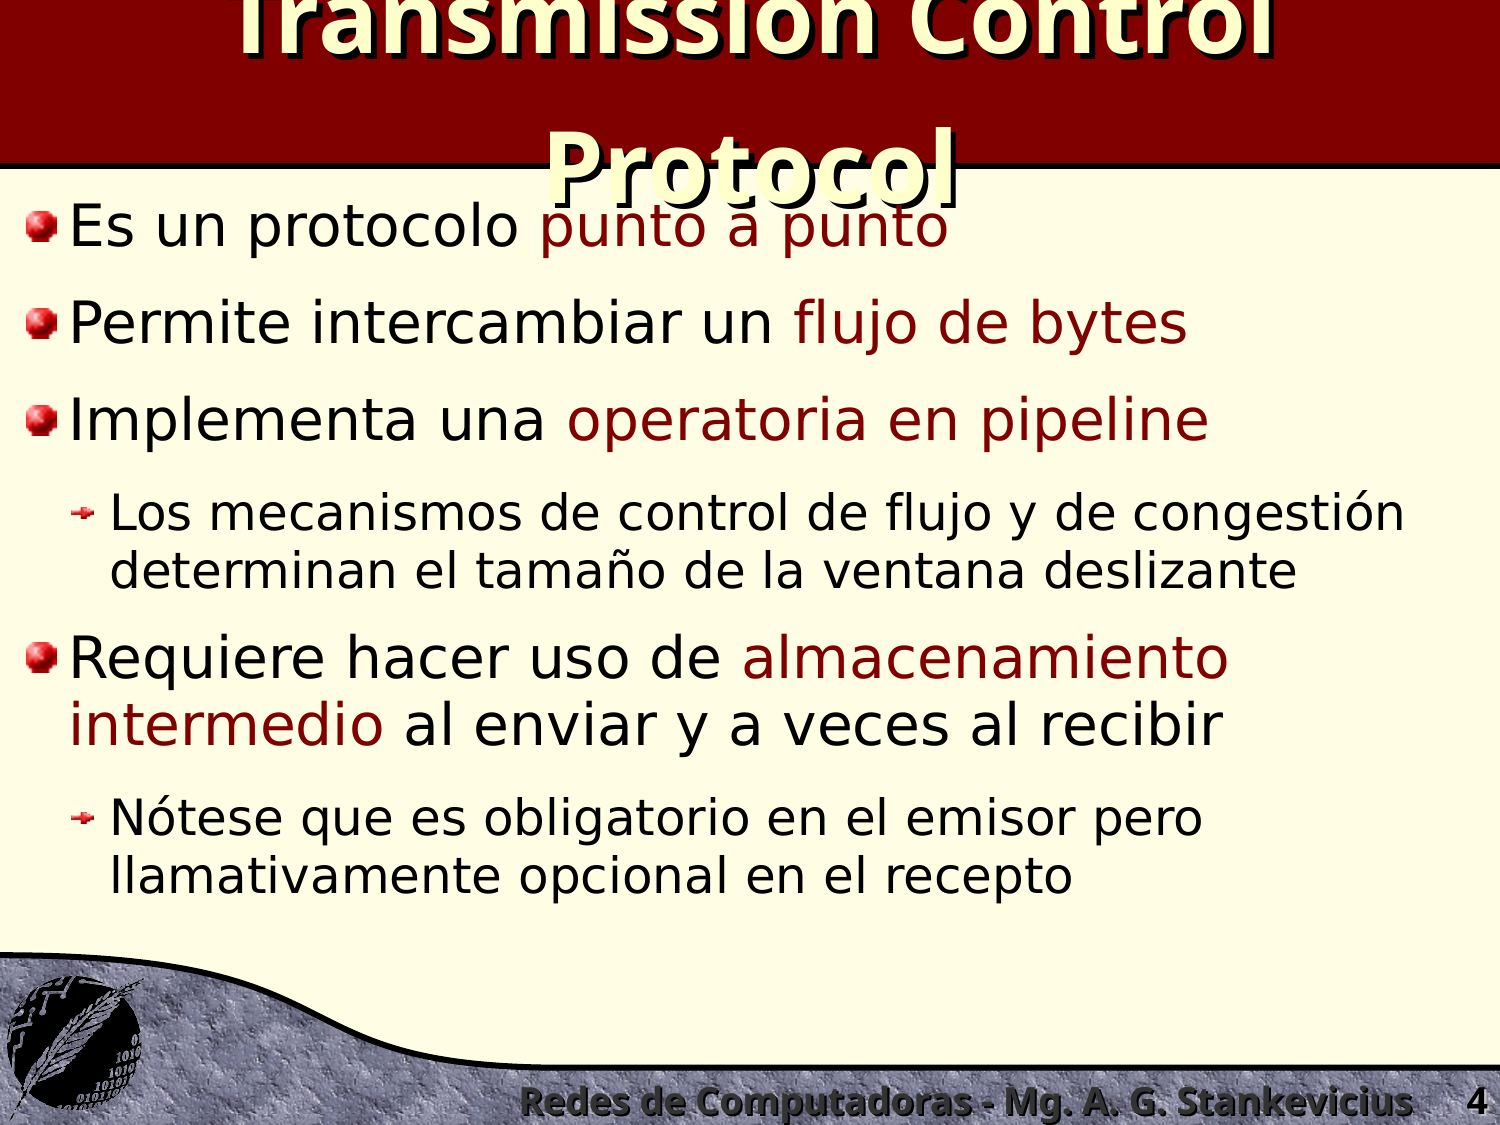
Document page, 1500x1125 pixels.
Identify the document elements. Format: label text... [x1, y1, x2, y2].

picture [0, 959, 1500, 1125]
picture [1047, 1100, 1054, 1110]
picture [790, 1100, 795, 1110]
title Transmission Control Protocol [15, 5, 1485, 160]
list Es un protocolo punto a punto Permite intercambiar un flujo de bytes Implementa una operatoria en pipeline Los mecanismos de control de flujo y de congestión determinan el tamaño de la ventana deslizante Requiere hacer uso de almacenamiento intermedio al enviar y a veces al recibir Nótese que es obligatorio en el emisor pero llamativamente opcional en el recepto [11, 192, 1486, 921]
